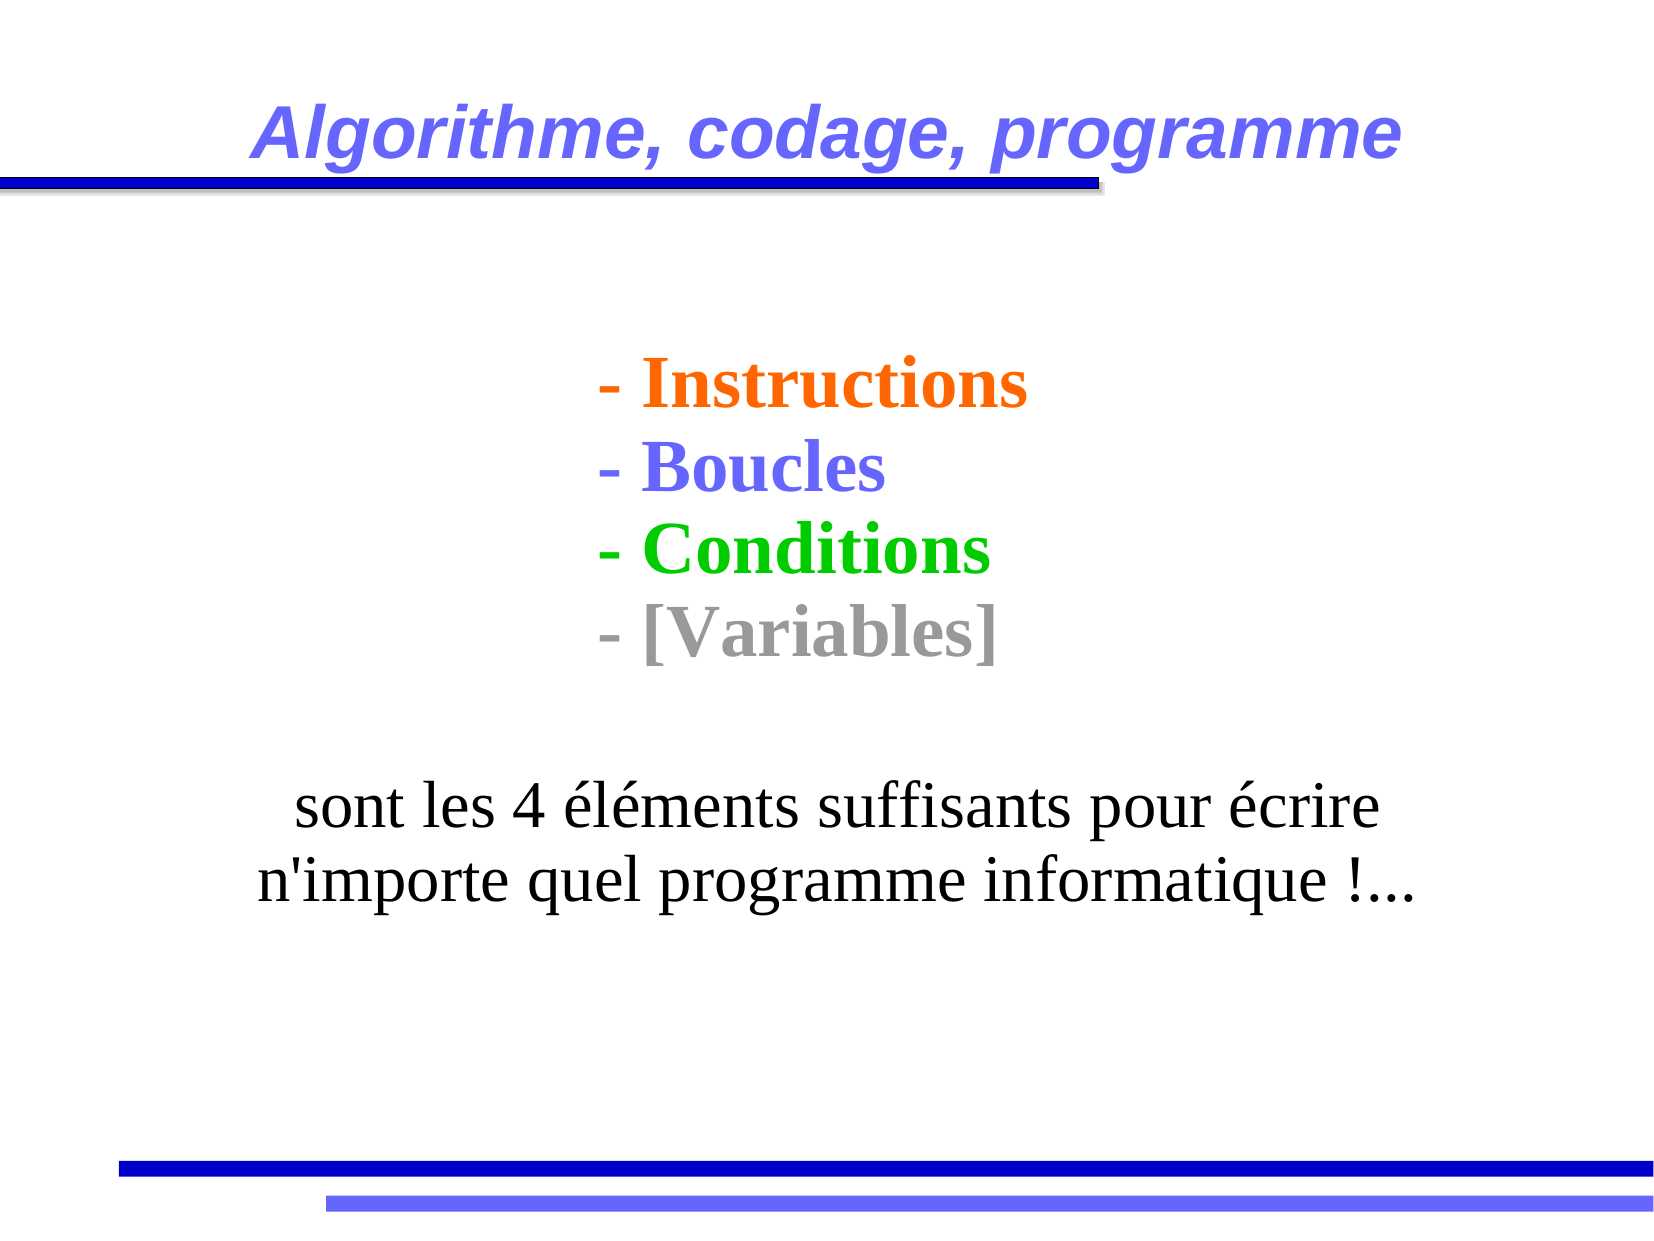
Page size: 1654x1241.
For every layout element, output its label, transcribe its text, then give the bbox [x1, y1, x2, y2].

text_box - Instructions - Boucles - Conditions - [Variables] [578, 341, 1063, 674]
text_box [0, 177, 1099, 189]
title Algorithme, codage, programme [121, 28, 1534, 236]
text_box sont les 4 éléments suffisants pour écrire n'importe quel programme informatique !... [165, 767, 1512, 916]
